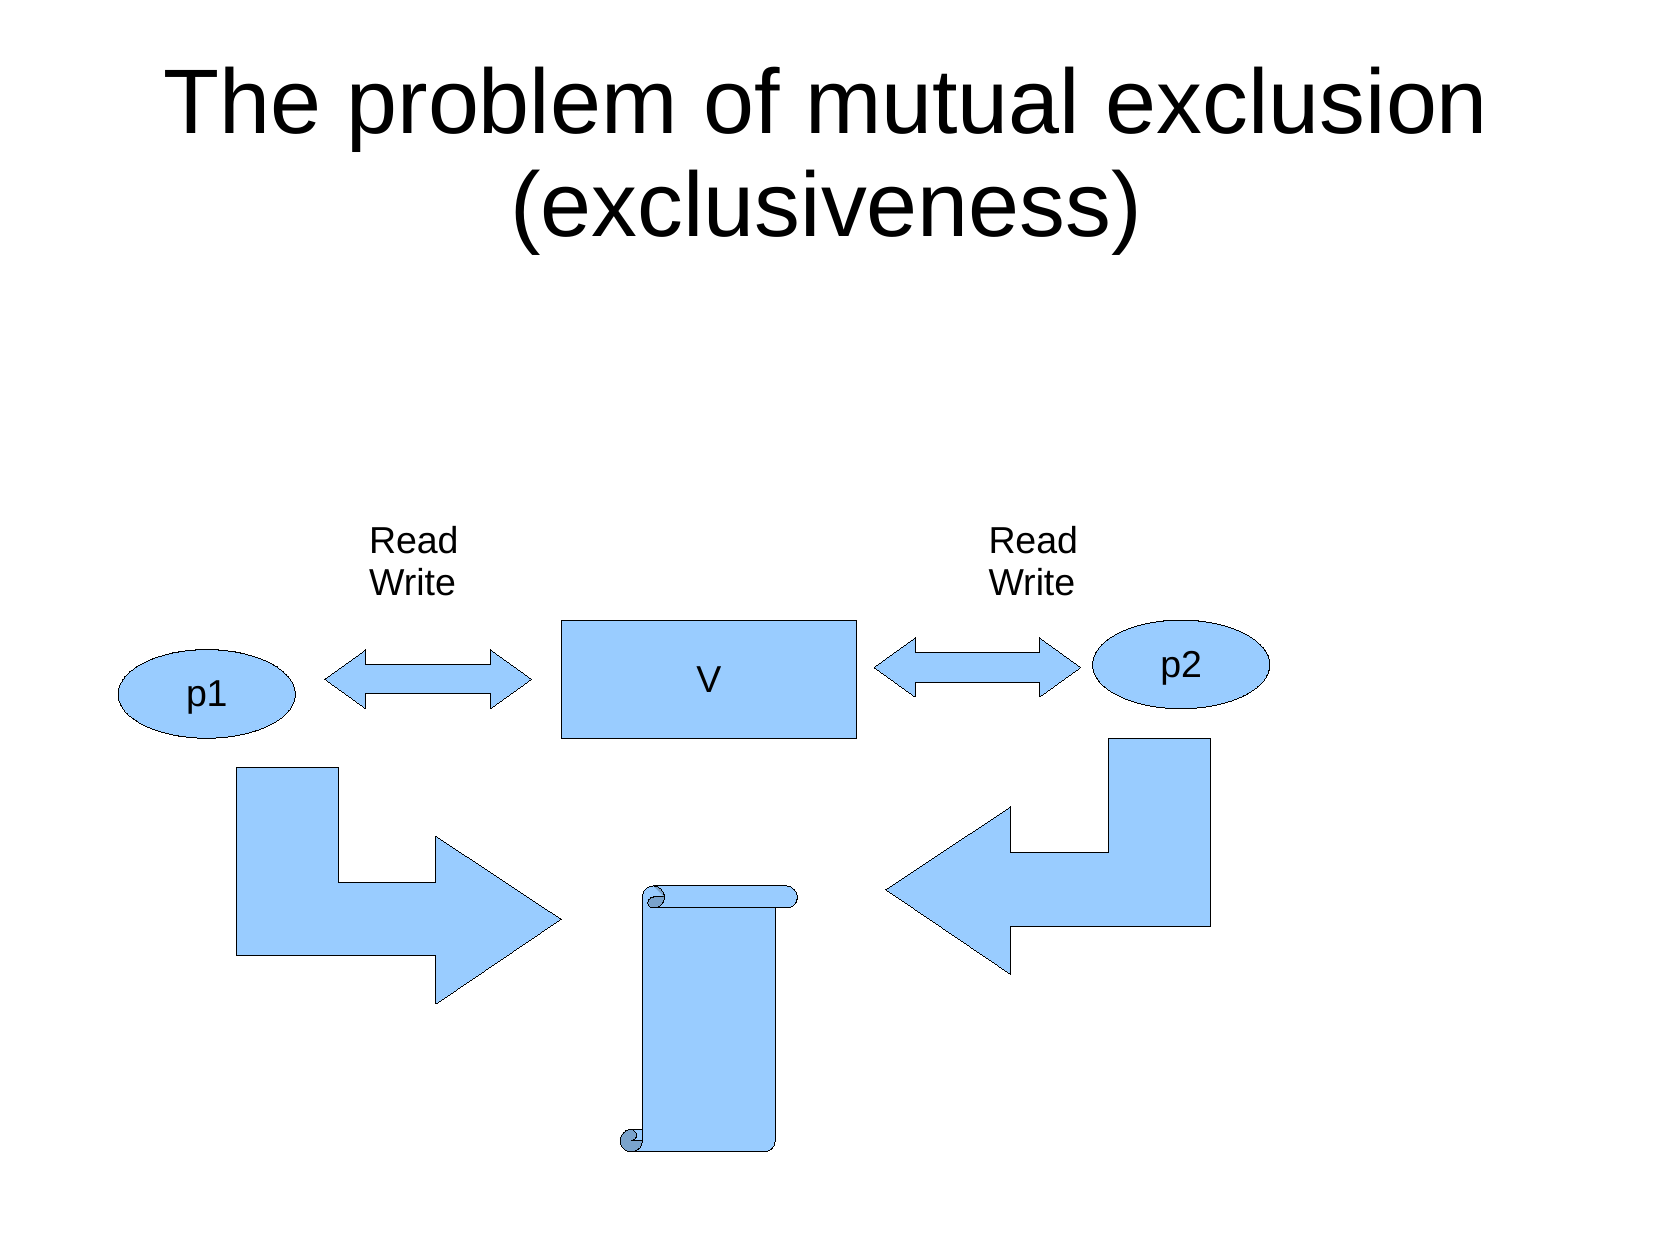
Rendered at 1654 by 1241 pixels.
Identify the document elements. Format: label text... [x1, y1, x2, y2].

text_box [874, 637, 1081, 697]
text_box [885, 738, 1211, 975]
text_box Read Write [973, 512, 1093, 621]
text_box V [561, 620, 857, 739]
text_box p2 [1092, 620, 1270, 709]
text_box [620, 885, 798, 1152]
text_box Read Write [354, 512, 473, 621]
text_box p1 [118, 649, 296, 739]
text_box [324, 649, 532, 709]
text_box [236, 767, 562, 1004]
title The problem of mutual exclusion (exclusiveness) [82, 39, 1571, 267]
